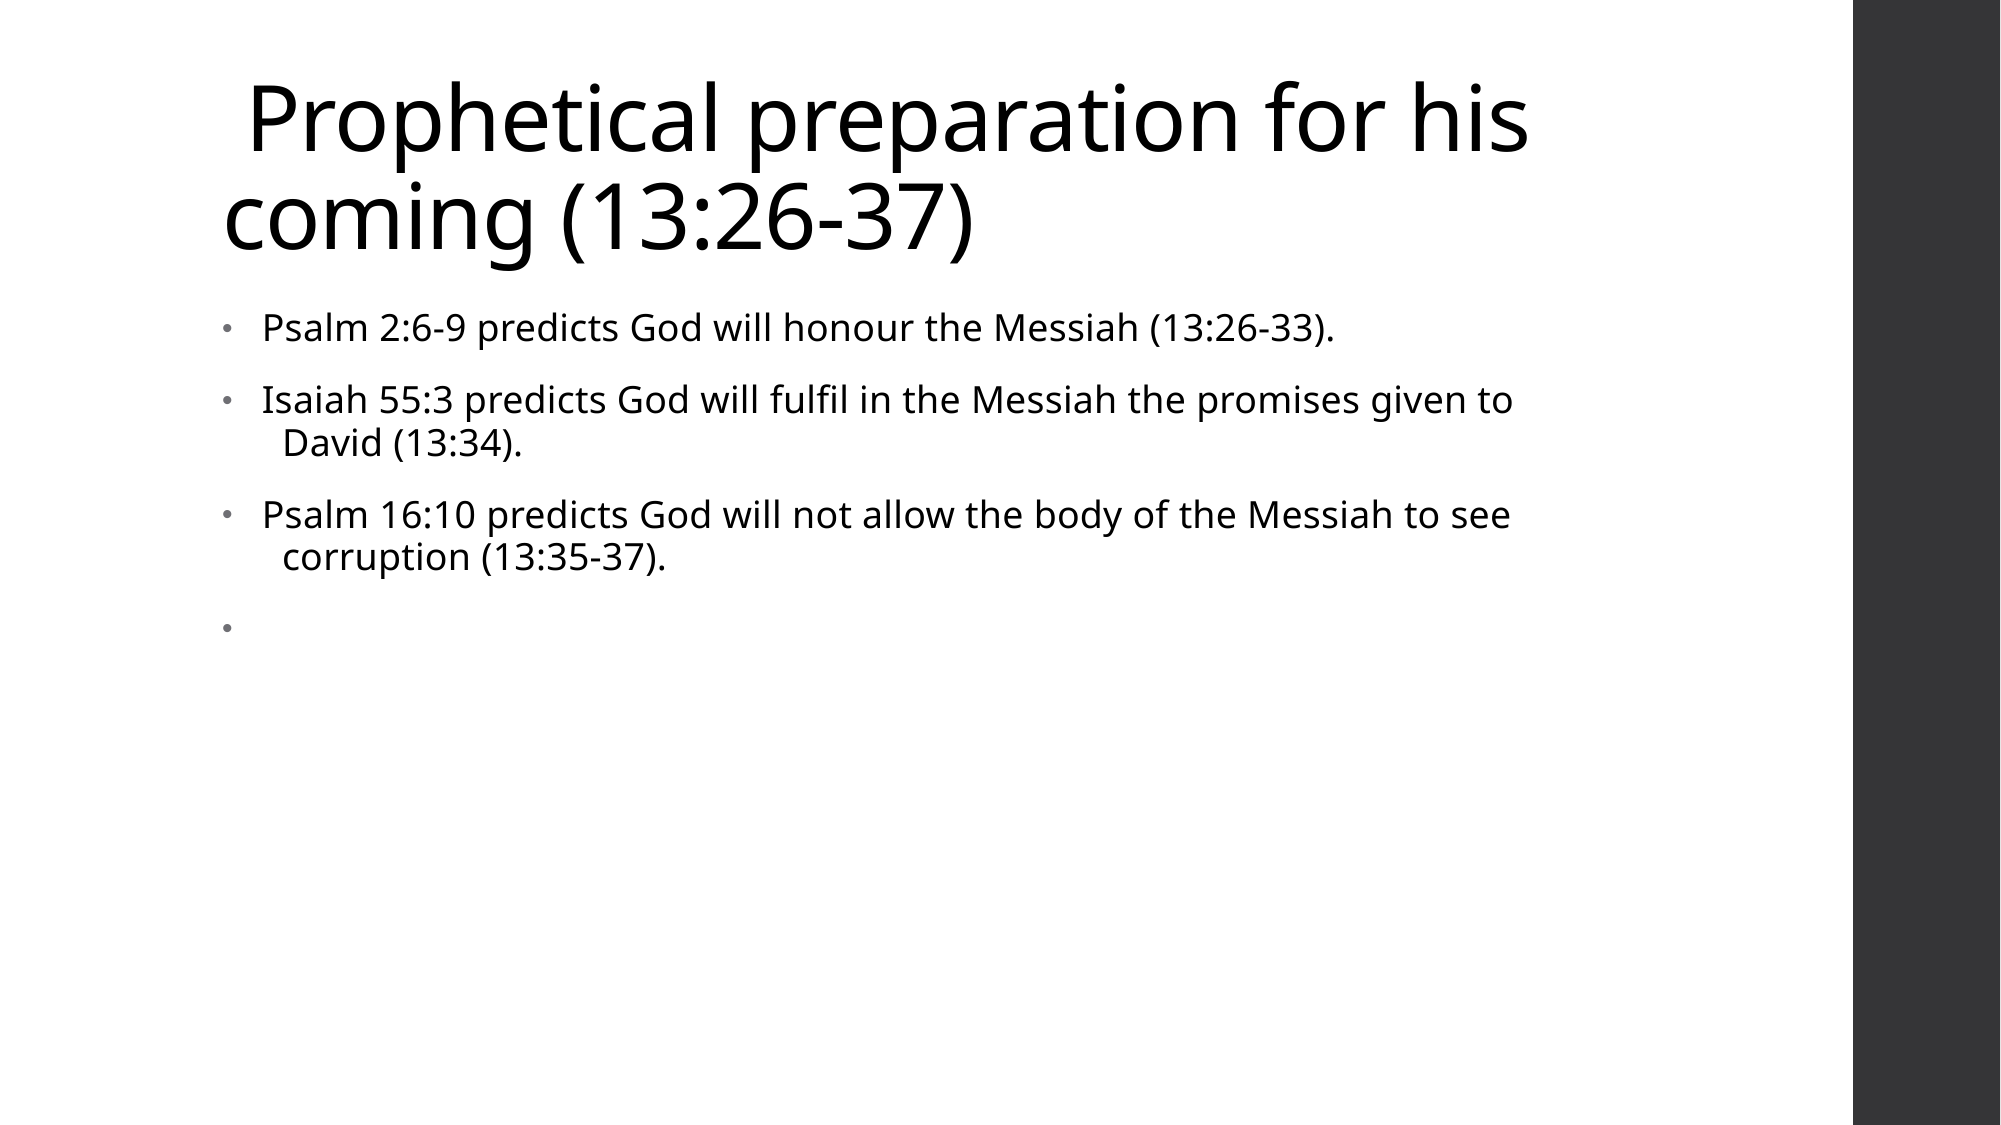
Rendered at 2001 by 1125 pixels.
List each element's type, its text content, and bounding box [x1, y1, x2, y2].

list Psalm 2:6-9 predicts God will honour the Messiah (13:26-33). Isaiah 55:3 predicts God will fulfil in the Messiah the promises given to David (13:34). Psalm 16:10 predicts God will not allow the body of the Messiah to see corruption (13:35-37). [206, 299, 1617, 1014]
title Prophetical preparation for his coming (13:26-37) [206, 60, 1797, 278]
